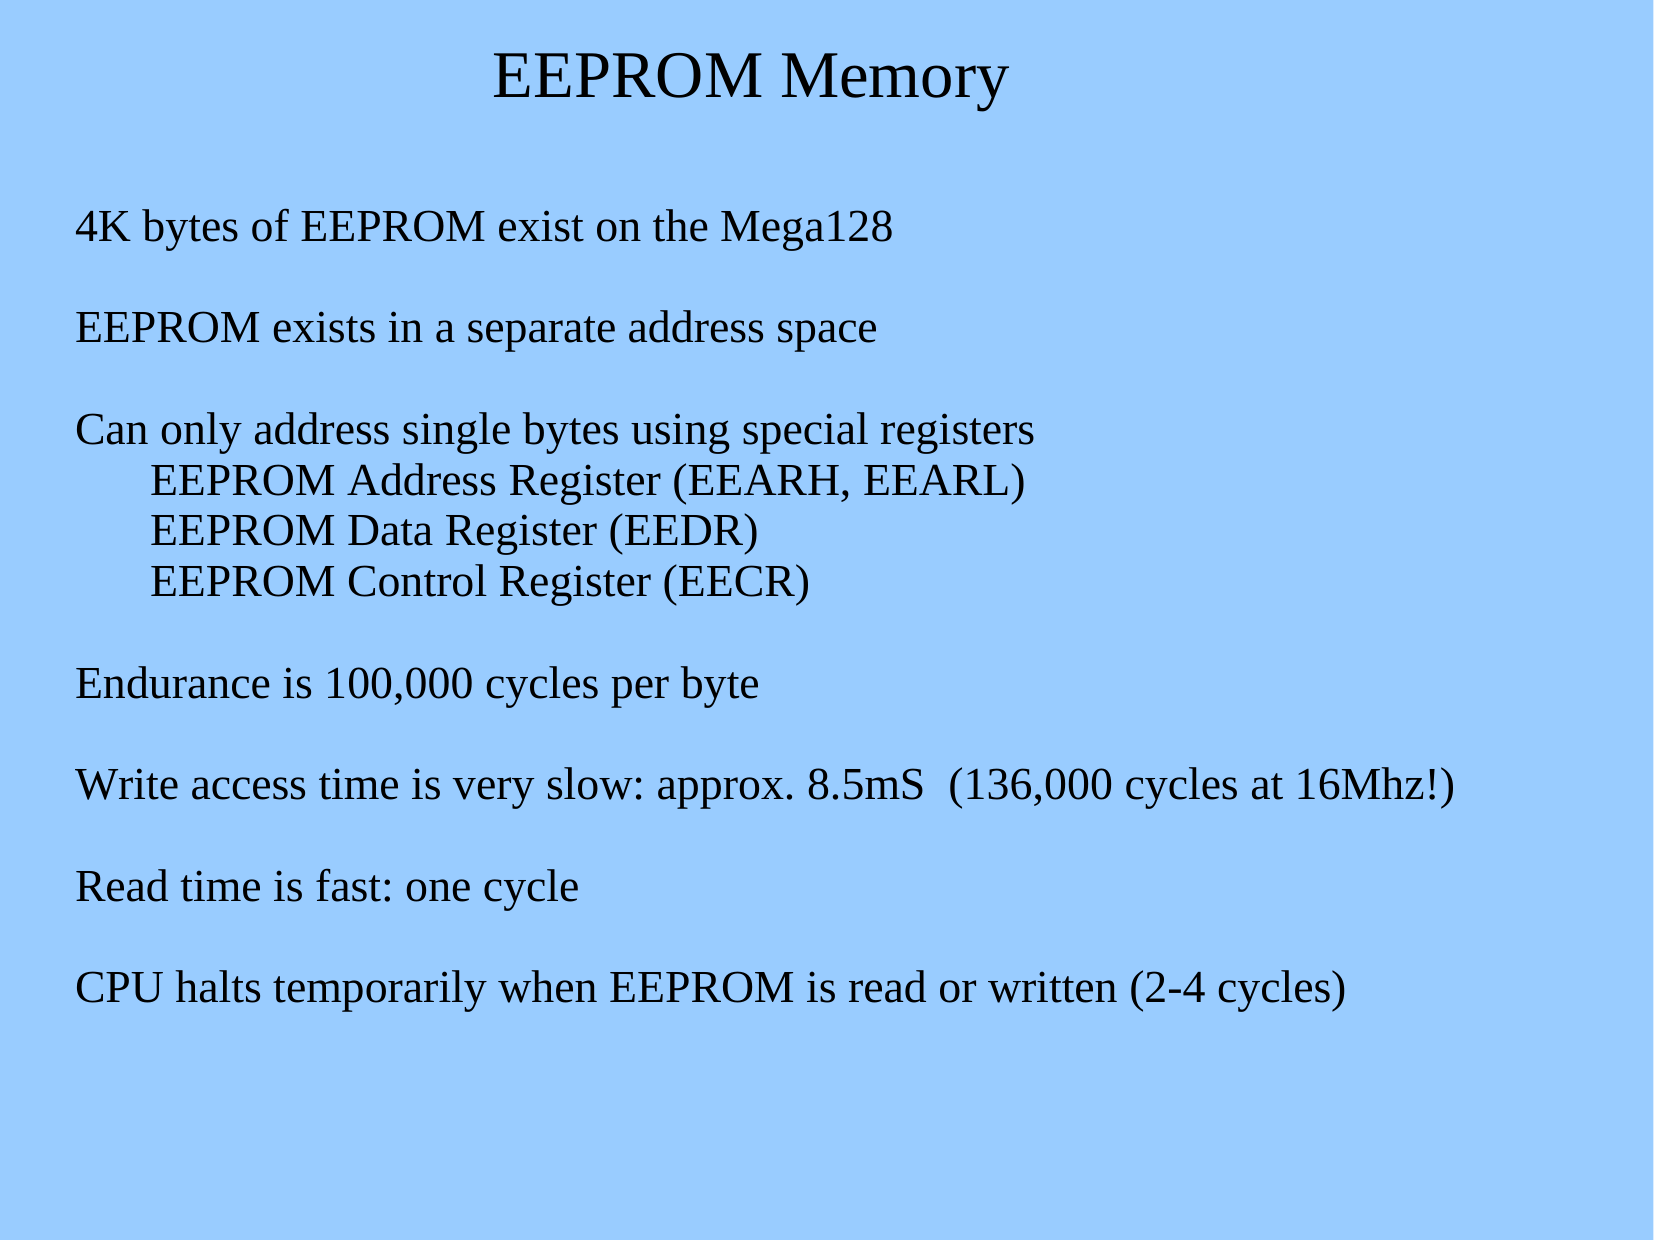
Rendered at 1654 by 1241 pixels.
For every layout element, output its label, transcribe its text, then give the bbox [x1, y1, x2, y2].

text_box EEPROM Memory [492, 38, 1032, 113]
text_box 4K bytes of EEPROM exist on the Mega128 EEPROM exists in a separate address space Can only address single bytes using special registers EEPROM Address Register (EEARH, EEARL) EEPROM Data Register (EEDR) EEPROM Control Register (EECR) Endurance is 100,000 cycles per byte Write access time is very slow: approx. 8.5mS (136,000 cycles at 16Mhz!) Read time is fast: one cycle CPU halts temporarily when EEPROM is read or written (2-4 cycles) [75, 150, 1576, 1165]
